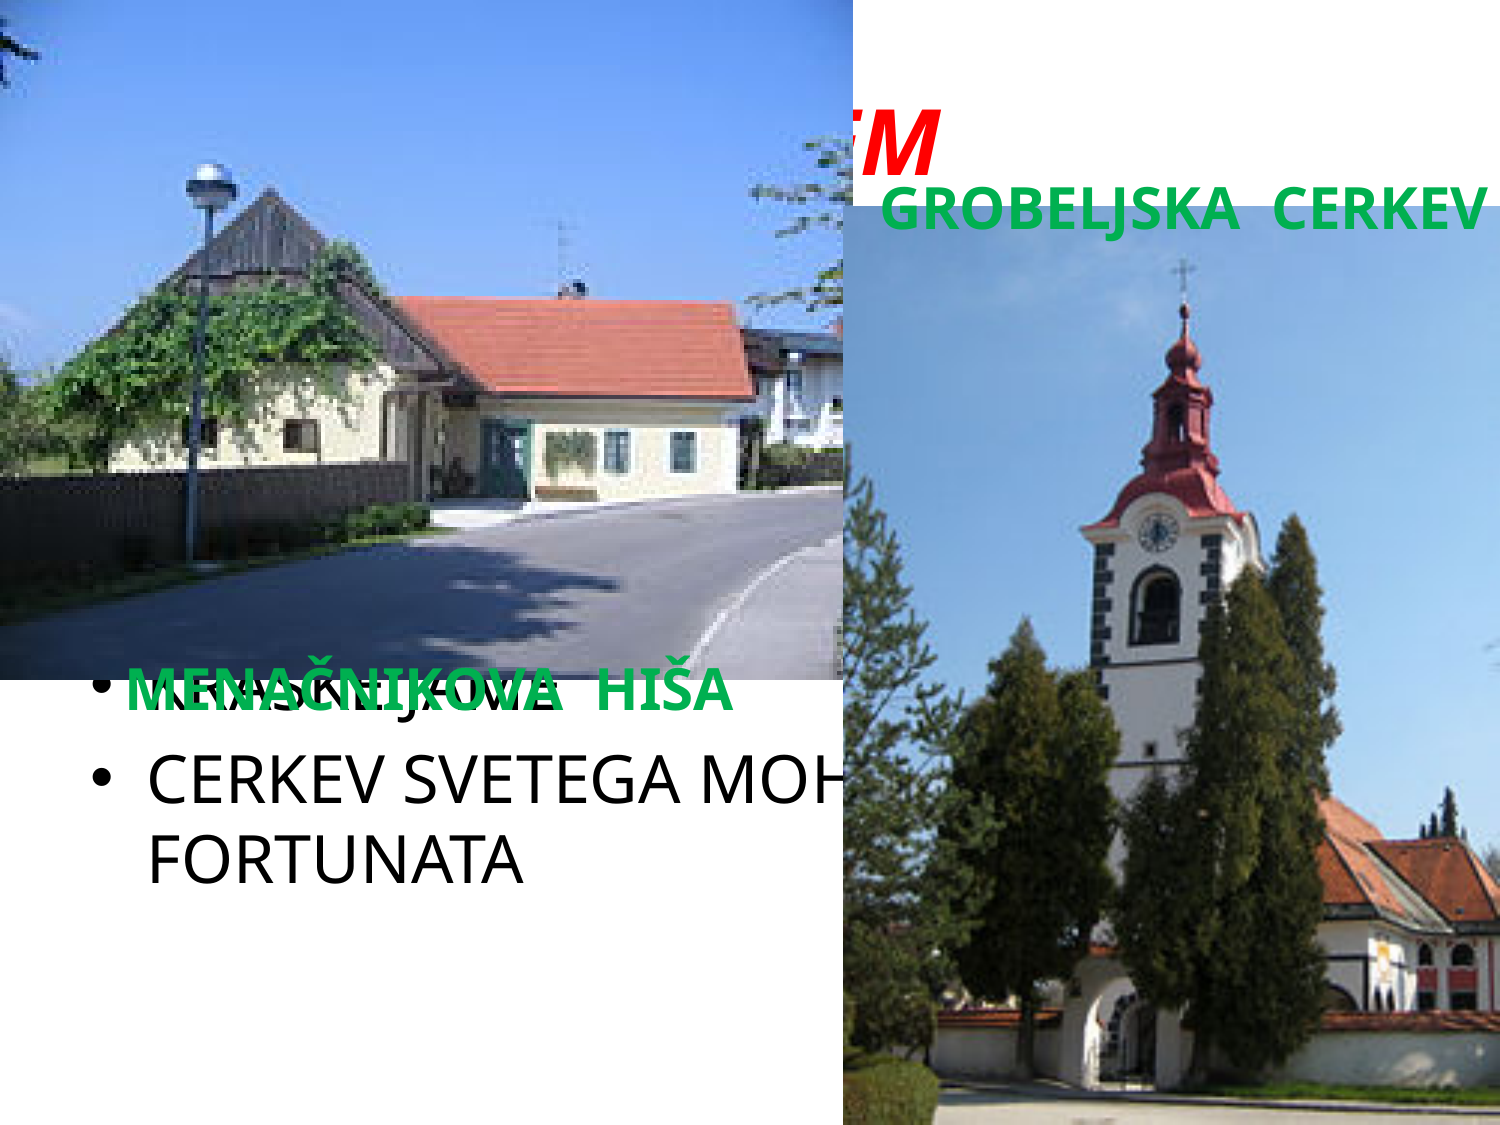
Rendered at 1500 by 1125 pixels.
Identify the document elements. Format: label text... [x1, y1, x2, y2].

picture [0, 0, 1500, 1125]
title TURIZEM [853, 45, 1425, 206]
text_box GROBELJSKA CERKEV [864, 164, 1500, 249]
text_box MENAČNIKOVA HIŠA [109, 644, 749, 730]
list MENAČNIKOVA HIŠA ARBORETUM VOLČJI POTOK PARKI V DOMŽALAH GRADOVI NA DOMŽALSKEM KRAŠKE JAME CERKEV SVETEGA MOHORJA IN FORTUNATA [75, 680, 843, 1005]
